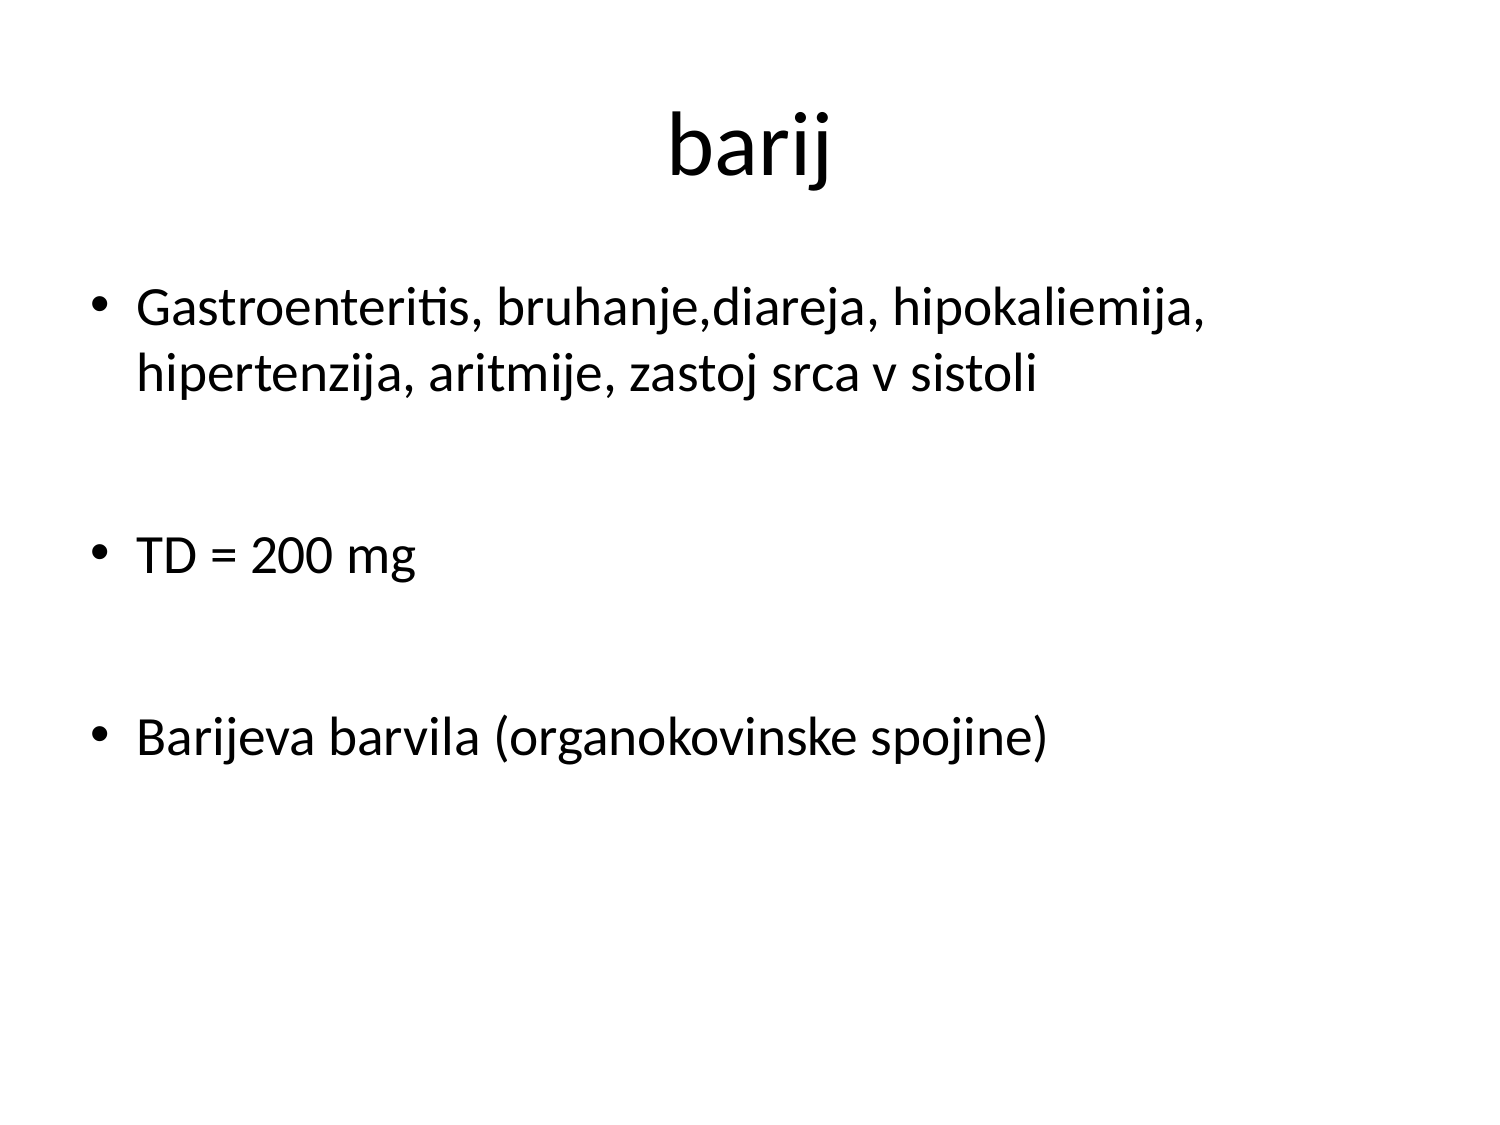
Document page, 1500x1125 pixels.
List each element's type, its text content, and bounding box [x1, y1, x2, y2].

list Gastroenteritis, bruhanje,diareja, hipokaliemija, hipertenzija, aritmije, zastoj srca v sistoli TD = 200 mg Barijeva barvila (organokovinske spojine) [75, 262, 1425, 776]
title barij [75, 45, 1425, 233]
